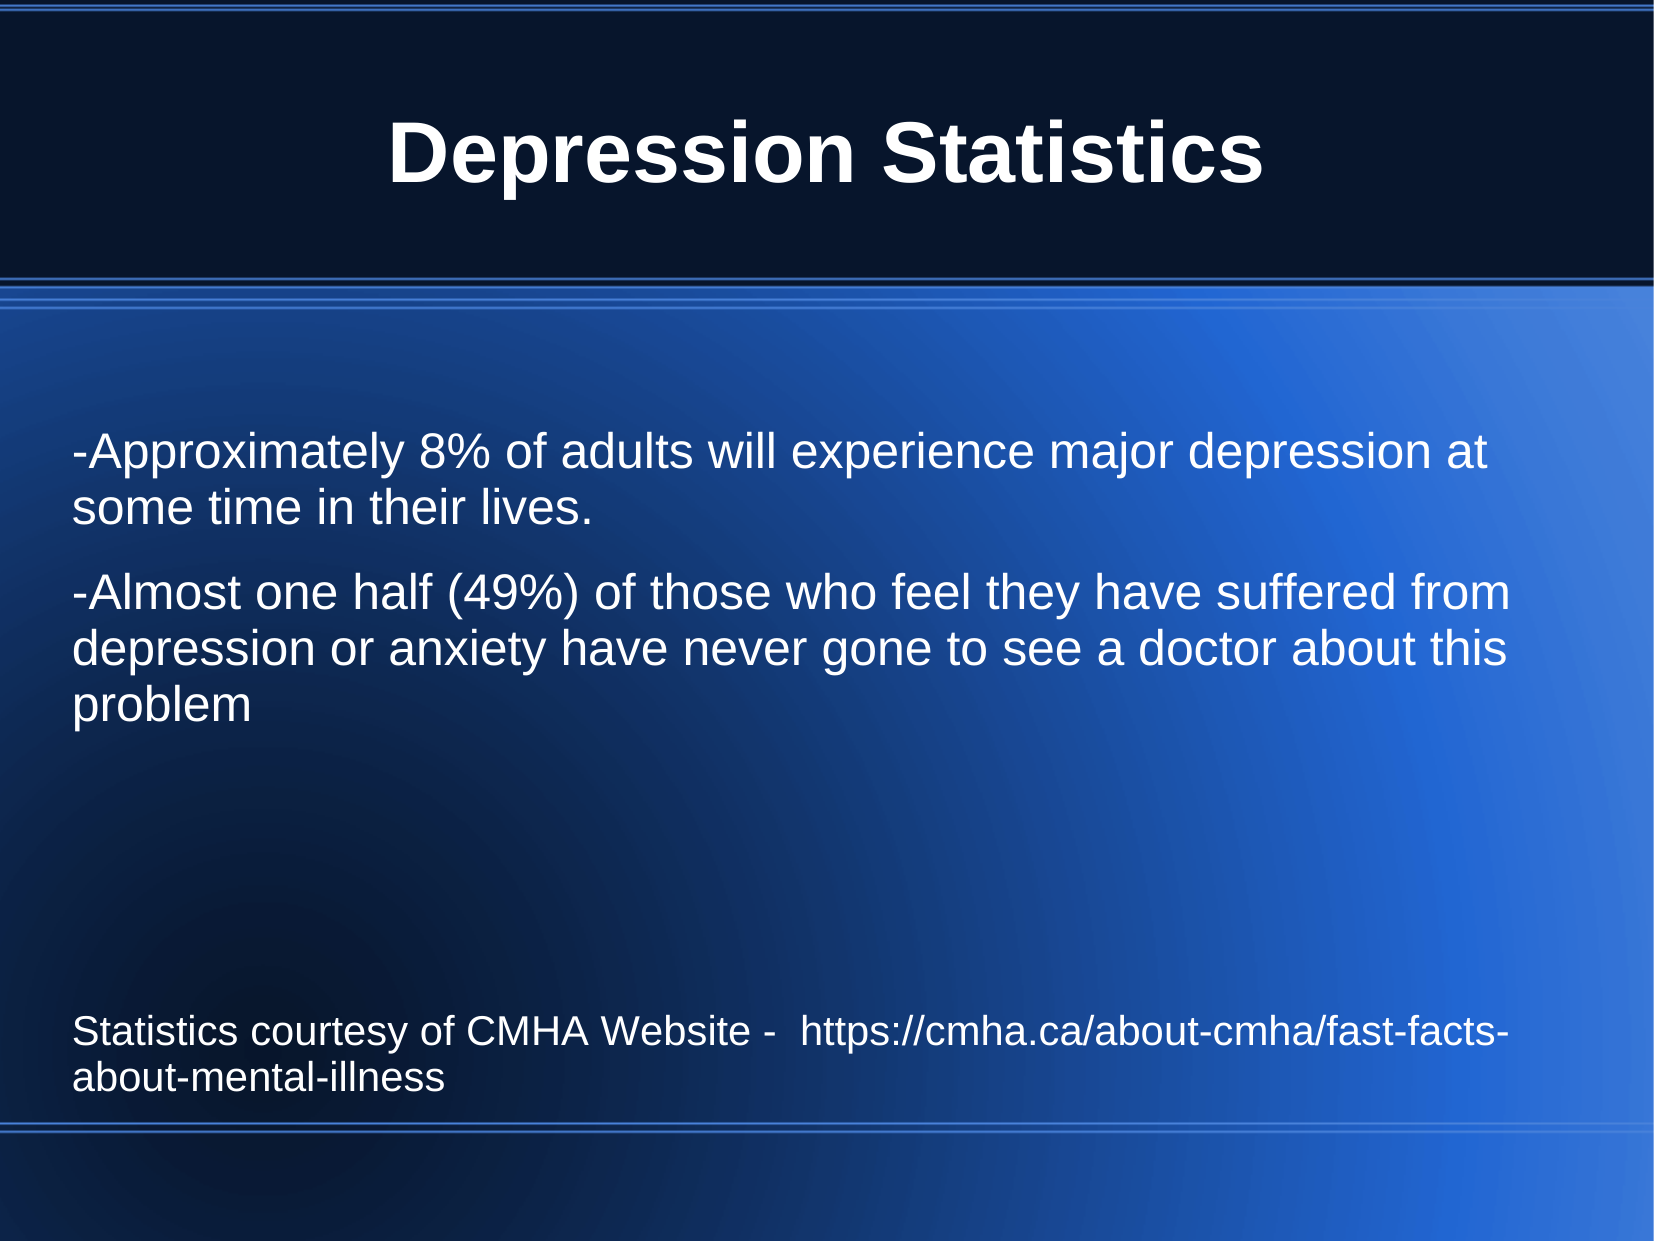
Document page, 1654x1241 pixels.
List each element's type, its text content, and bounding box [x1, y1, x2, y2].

title Depression Statistics [82, 49, 1571, 257]
list -Approximately 8% of adults will experience major depression at some time in their lives. -Almost one half (49%) of those who feel they have suffered from depression or anxiety have never gone to see a doctor about this problem Statistics courtesy of CMHA Website - https://cmha.ca/about-cmha/fast-facts-about-mental-illness [71, 337, 1561, 1102]
picture [0, 0, 1654, 1241]
